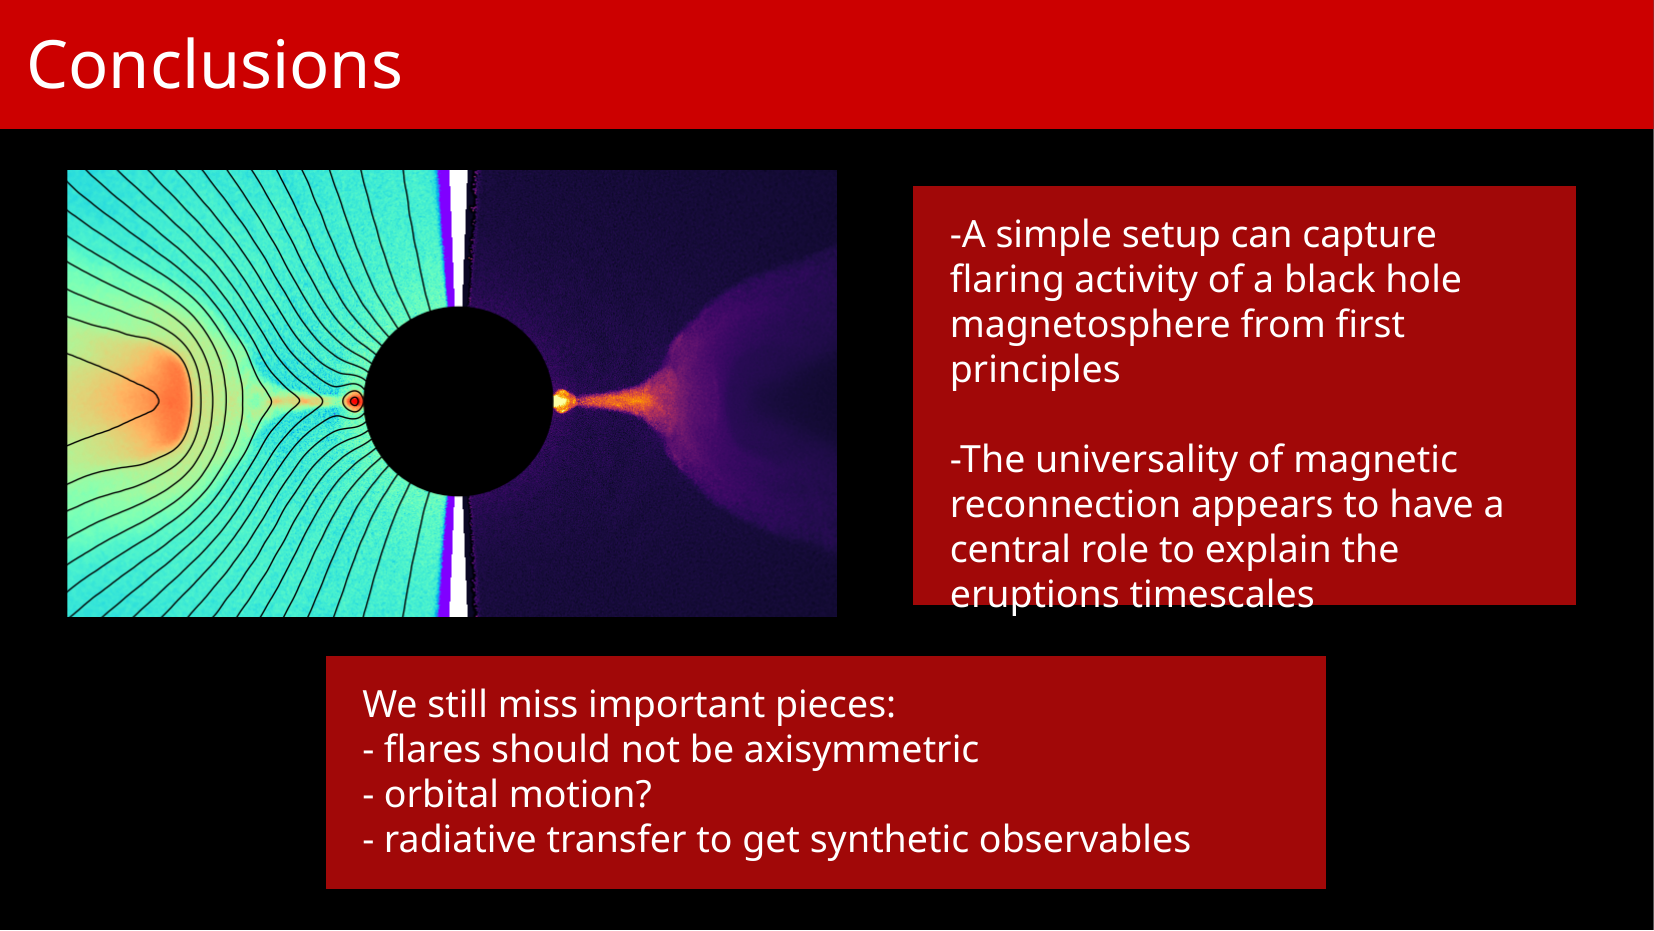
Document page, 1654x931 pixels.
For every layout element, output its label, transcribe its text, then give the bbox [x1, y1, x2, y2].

text_box We still miss important pieces: - flares should not be axisymmetric - orbital motion? - radiative transfer to get synthetic observables [347, 672, 1327, 909]
text_box -A simple setup can capture flaring activity of a black hole magnetosphere from first principles -The universality of magnetic reconnection appears to have a central role to explain the eruptions timescales [935, 202, 1577, 644]
title Conclusions [26, 9, 1567, 113]
picture [67, 170, 837, 617]
text_box [325, 655, 1327, 890]
text_box [912, 185, 1577, 606]
